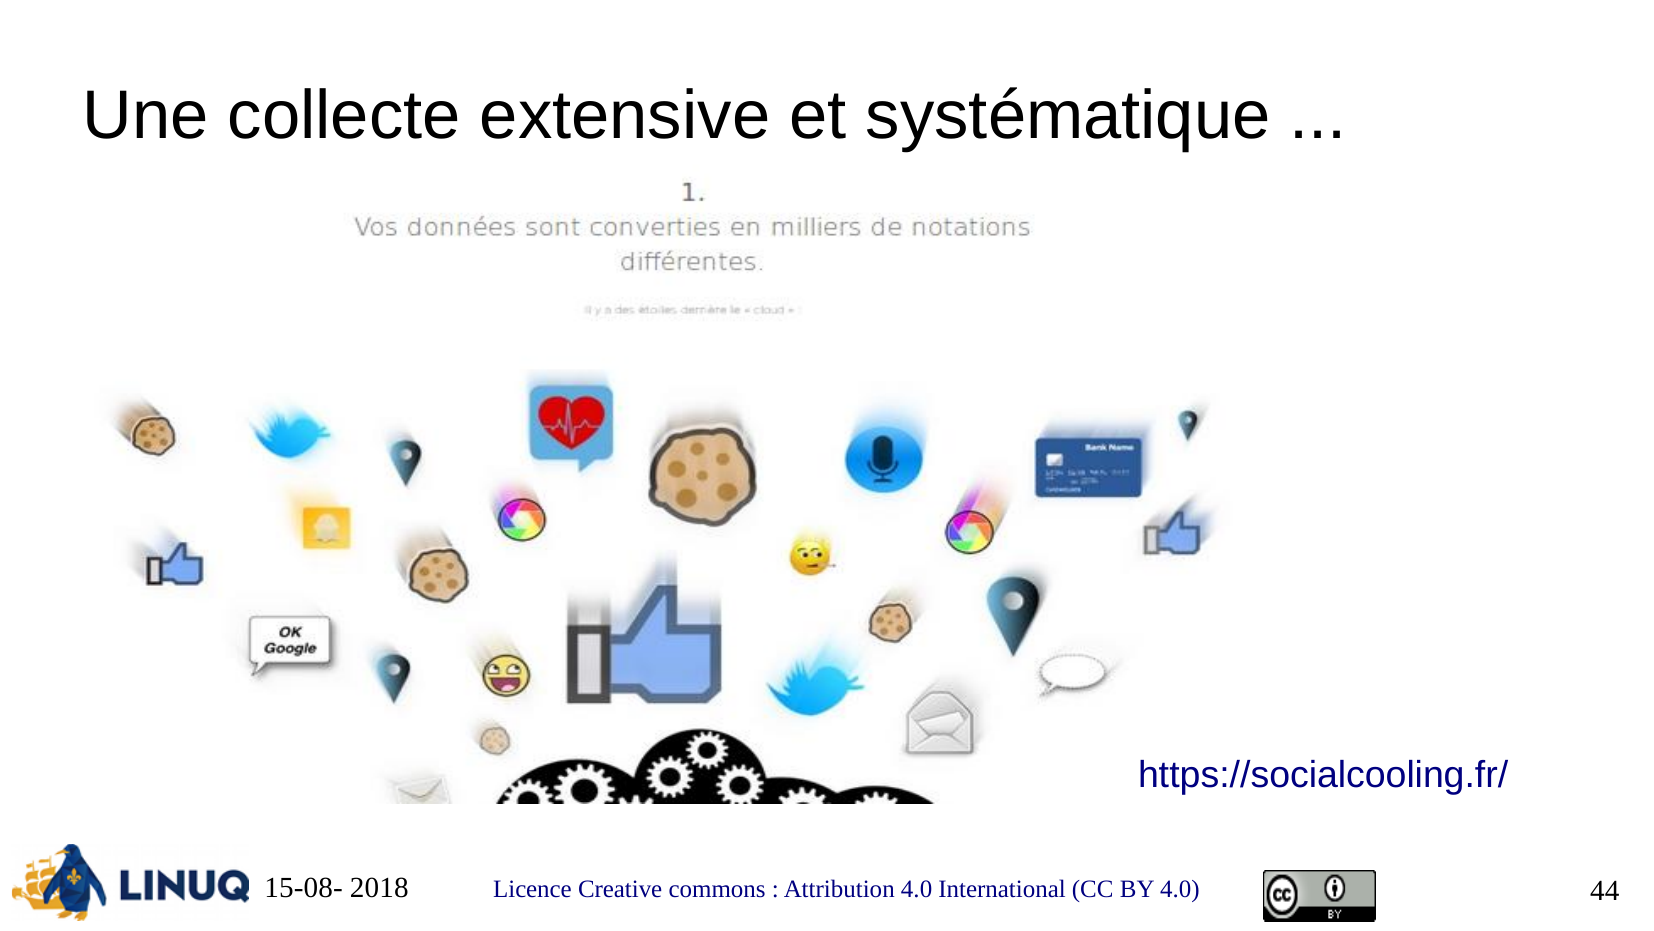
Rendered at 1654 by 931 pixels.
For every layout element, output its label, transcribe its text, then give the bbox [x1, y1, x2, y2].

text_box https://socialcooling.fr/ [1123, 746, 1524, 804]
picture [11, 844, 249, 921]
picture [87, 193, 1319, 804]
picture [1263, 870, 1376, 922]
title Une collecte extensive et systématique ... [82, 37, 1571, 193]
